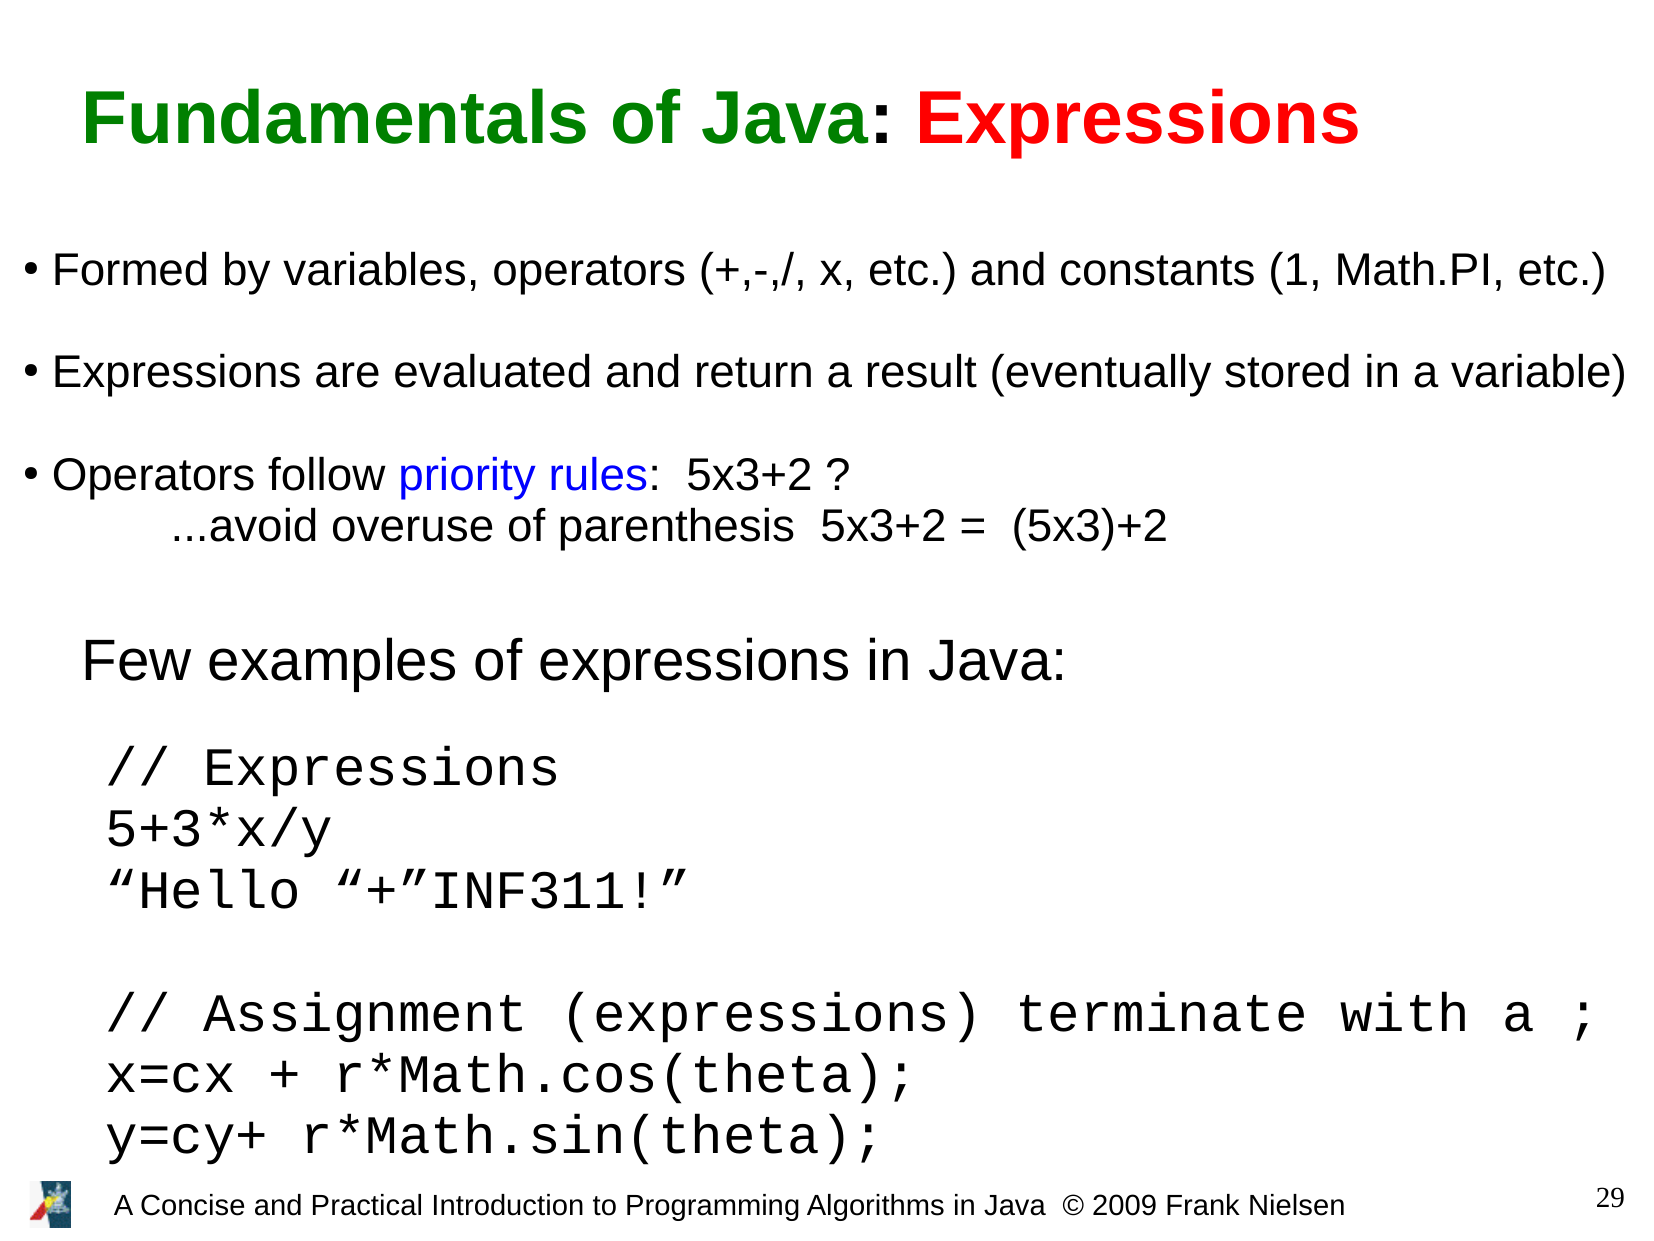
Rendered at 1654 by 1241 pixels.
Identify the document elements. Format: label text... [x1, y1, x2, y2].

text_box Formed by variables, operators (+,-,/, x, etc.) and constants (1, Math.PI, etc.) Expressions are evaluated and return a result (eventually stored in a variable) Operators follow priority rules: 5x3+2 ? ...avoid overuse of parenthesis 5x3+2 = (5x3)+2 [8, 236, 1642, 558]
text_box Few examples of expressions in Java: [67, 620, 1506, 700]
text_box // Expressions 5+3*x/y “Hello “+”INF311!” // Assignment (expressions) terminate with a ; x=cx + r*Math.cos(theta); y=cy+ r*Math.sin(theta); [90, 732, 1616, 1152]
picture [29, 1181, 71, 1228]
text_box Fundamentals of Java: Expressions [67, 68, 1506, 167]
